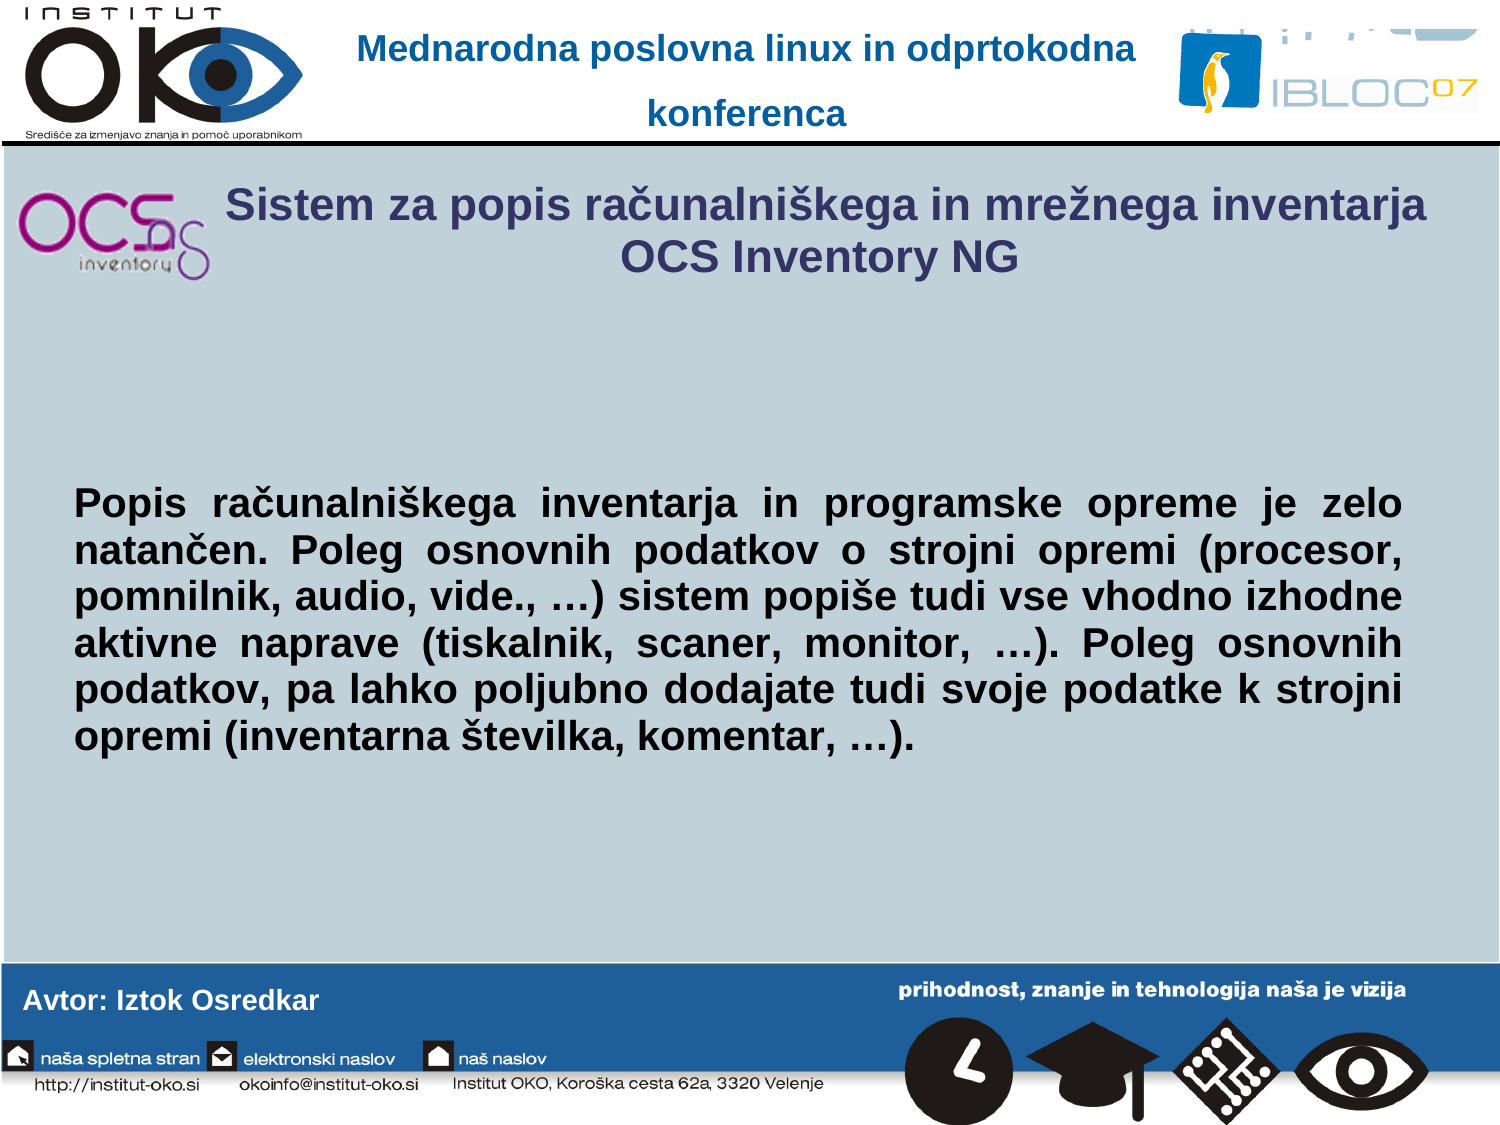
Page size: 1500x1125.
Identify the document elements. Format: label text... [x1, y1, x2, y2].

picture [11, 185, 219, 290]
picture [1177, 29, 1479, 119]
picture [1, 963, 1500, 1125]
list Popis računalniškega inventarja in programske opreme je zelo natančen. Poleg osnovnih podatkov o strojni opremi (procesor, pomnilnik, audio, vide., …) sistem popiše tudi vse vhodno izhodne aktivne naprave (tiskalnik, scaner, monitor, …). Poleg osnovnih podatkov, pa lahko poljubno dodajate tudi svoje podatke k strojni opremi (inventarna številka, komentar, …). [59, 472, 1430, 773]
text_box Avtor: Iztok Osredkar [7, 976, 433, 1025]
text_box Mednarodna poslovna linux in odprtokodna konferenca [326, 19, 1178, 141]
title Sistem za popis računalniškega in mrežnega inventarja OCS Inventory NG [177, 142, 1477, 320]
chart [1, 142, 1500, 963]
picture [25, 7, 303, 140]
